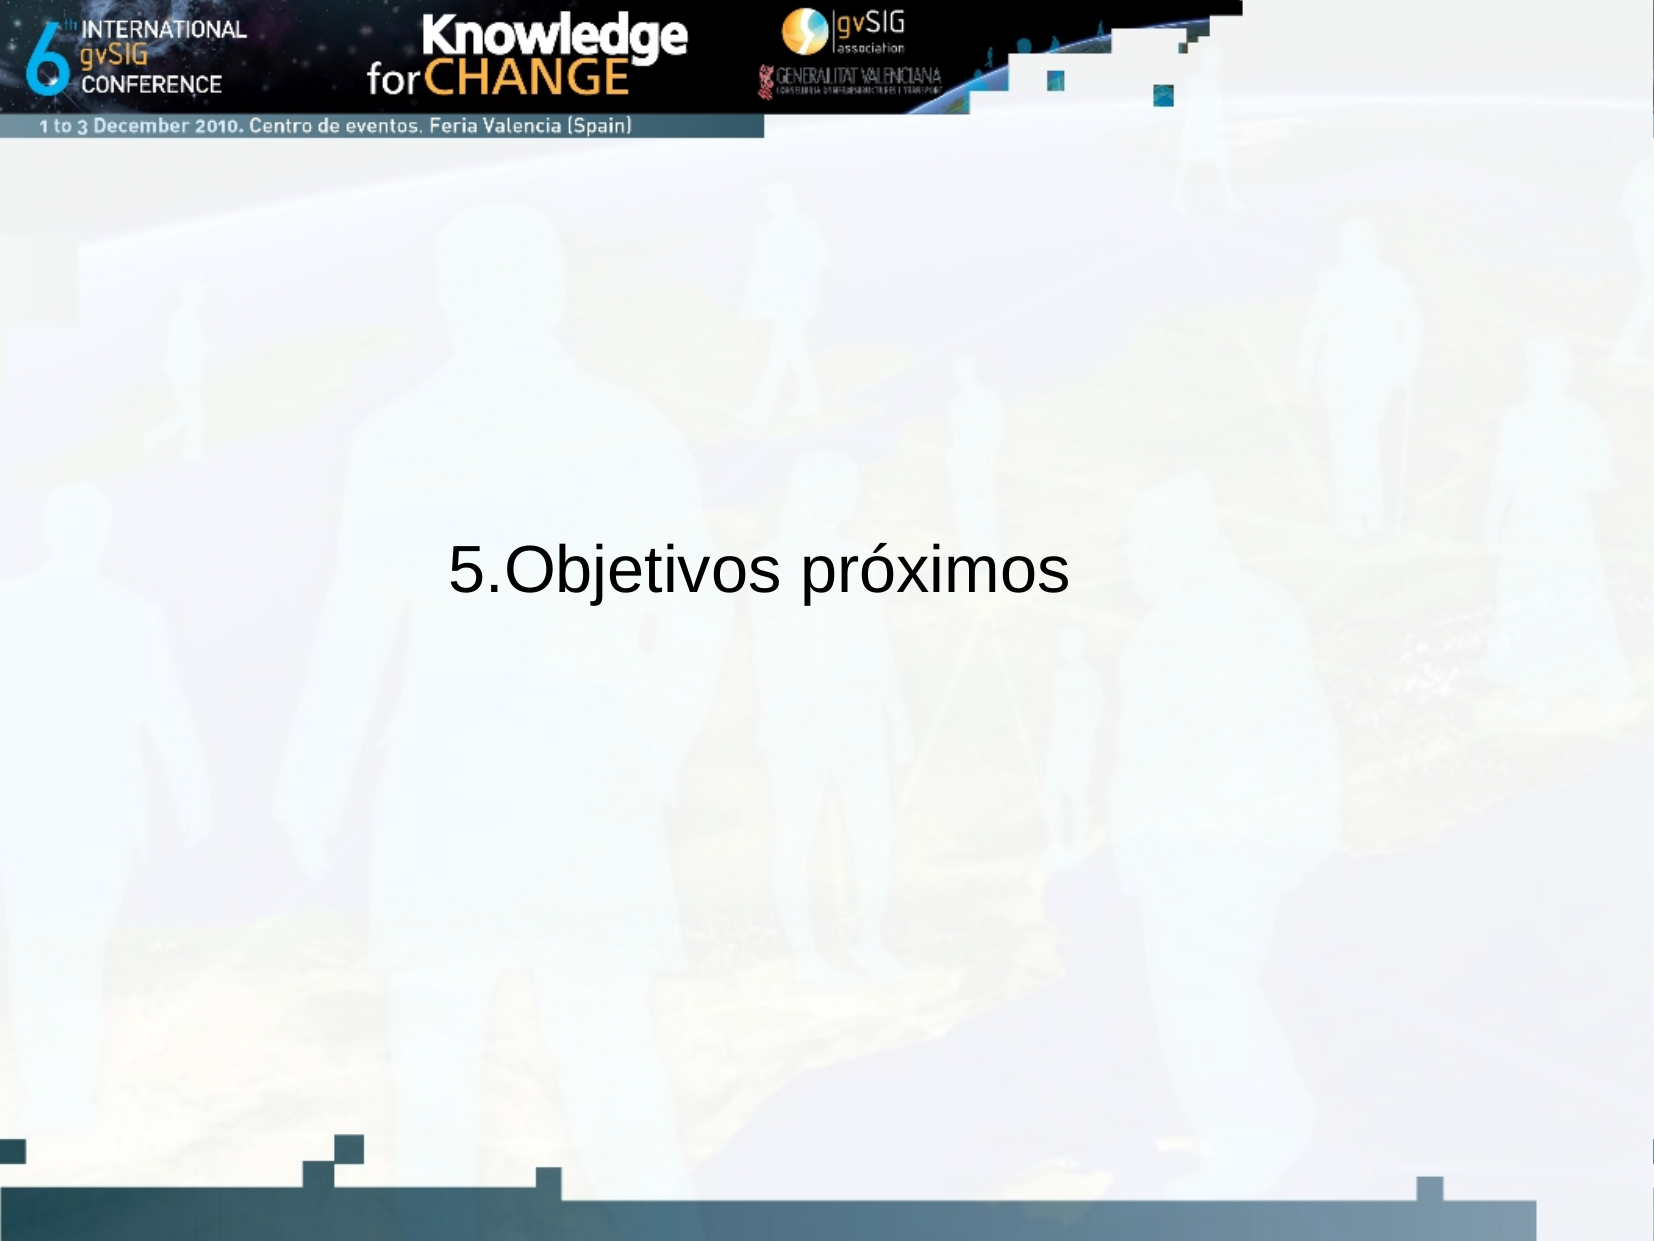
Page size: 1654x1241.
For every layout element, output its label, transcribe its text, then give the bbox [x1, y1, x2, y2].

picture [0, 0, 1654, 1241]
text_box 5.Objetivos próximos [413, 531, 1329, 607]
